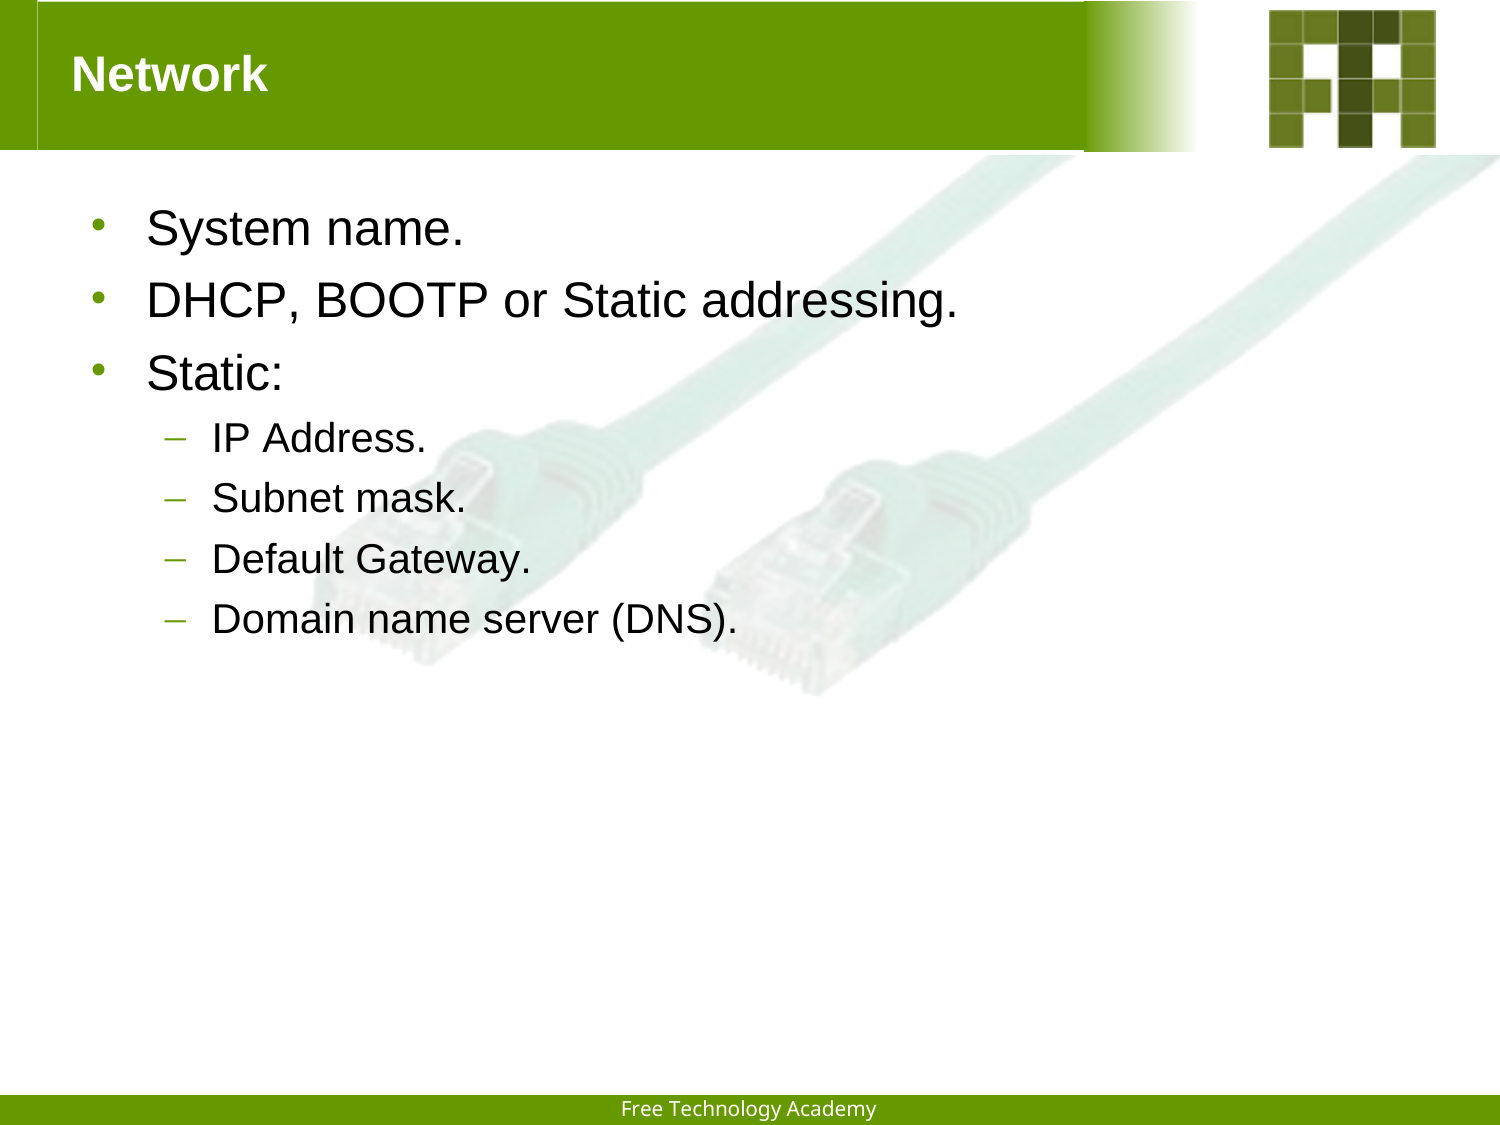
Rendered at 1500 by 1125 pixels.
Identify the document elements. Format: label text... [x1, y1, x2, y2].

picture [1269, 10, 1436, 148]
list System name. DHCP, BOOTP or Static addressing. Static: IP Address. Subnet mask. Default Gateway. Domain name server (DNS). [75, 187, 1426, 841]
title Network [56, 1, 1107, 152]
